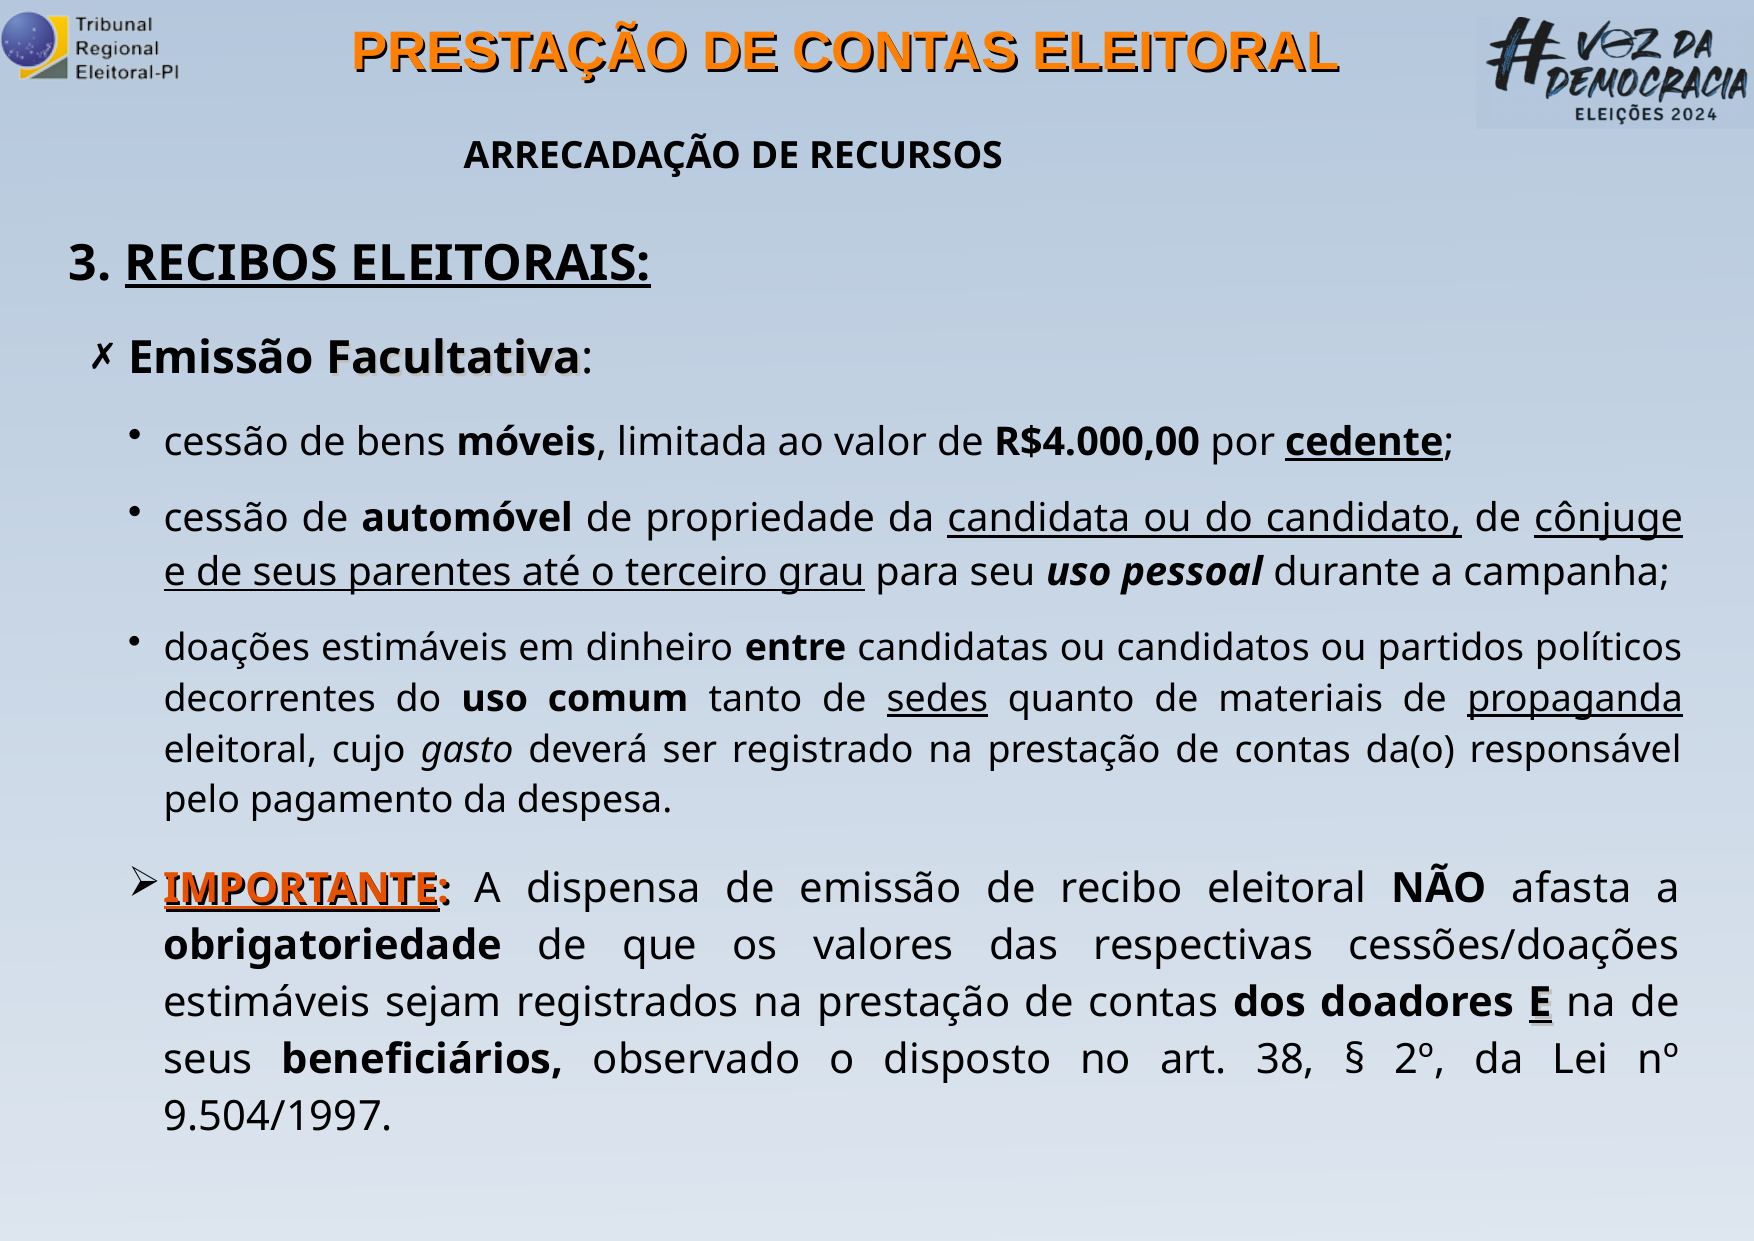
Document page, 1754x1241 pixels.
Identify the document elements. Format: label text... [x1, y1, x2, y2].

picture [0, 11, 195, 87]
text_box ARRECADAÇÃO DE RECURSOS [448, 120, 1203, 187]
title PRESTAÇÃO DE CONTAS ELEITORAL [241, 20, 1451, 163]
subtitle RECIBOS ELEITORAIS: Emissão Facultativa: cessão de bens móveis, limitada ao valor de R$4.000,00 por cedente; cessão de automóvel de propriedade da candidata ou do candidato, de cônjuge e de seus parentes até o terceiro grau para seu uso pessoal durante a campanha; doações estimáveis em dinheiro entre candidatas ou candidatos ou partidos políticos decorrentes do uso comum tanto de sedes quanto de materiais de propaganda eleitoral, cujo gasto deverá ser registrado na prestação de contas da(o) responsável pelo pagamento da despesa. IMPORTANTE: A dispensa de emissão de recibo eleitoral NÃO afasta a obrigatoriedade de que os valores das respectivas cessões/doações estimáveis sejam registrados na prestação de contas dos doadores E na de seus beneficiários, observado o disposto no art. 38, § 2º, da Lei nº 9.504/1997. [69, 226, 1692, 1172]
